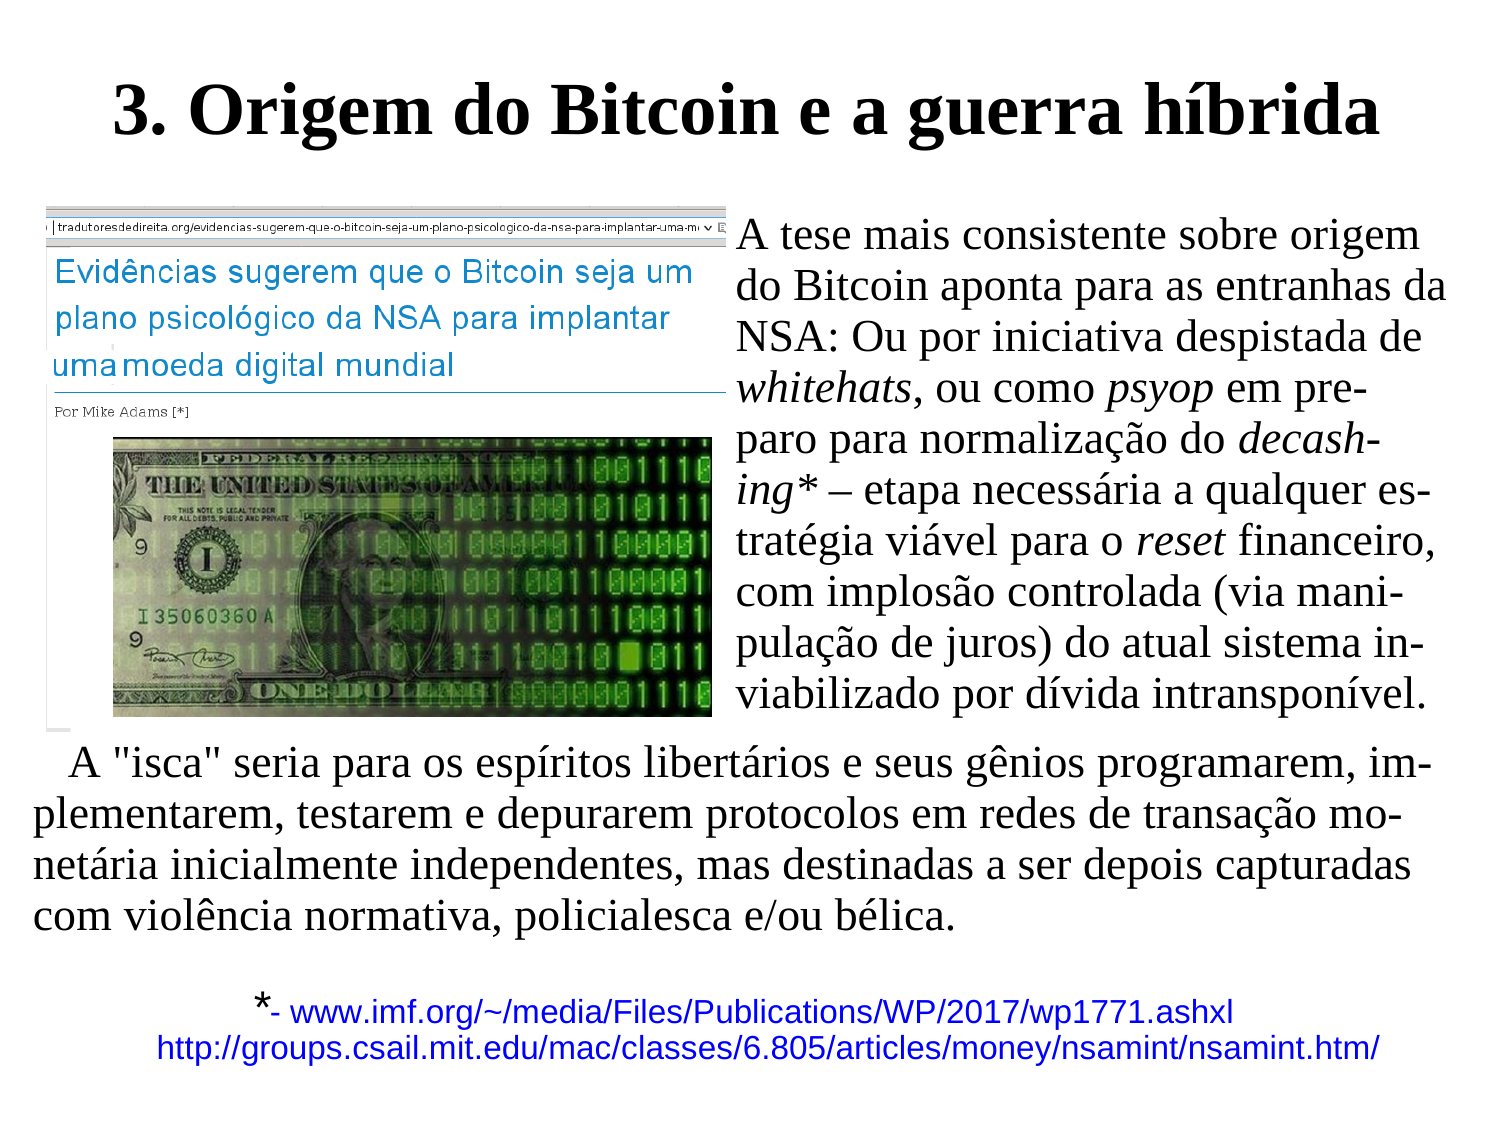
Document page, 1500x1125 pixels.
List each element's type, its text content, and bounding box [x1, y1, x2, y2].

text_box A tese mais consistente sobre origem do Bitcoin aponta para as entranhas da NSA: Ou por iniciativa despistada de whitehats, ou como psyop em pre- paro para normalização do decash-ing* – etapa necessária a qualquer es- tratégia viável para o reset financeiro, com implosão controlada (via mani- pulação de juros) do atual sistema in-viabilizado por dívida intransponível. A "isca" seria para os espíritos libertários e seus gênios programarem, im- plementarem, testarem e depurarem protocolos em redes de transação mo- netária inicialmente independentes, mas destinadas a ser depois capturadas com violência normativa, policialesca e/ou bélica. [17, 200, 1466, 1022]
title 3. Origem do Bitcoin e a guerra híbrida [56, 18, 1438, 200]
text_box *- www.imf.org/~/media/Files/Publications/WP/2017/wp1771.ashxl http://groups.csail.mit.edu/mac/classes/6.805/articles/money/nsamint/nsamint.htm/ [25, 986, 1470, 1082]
